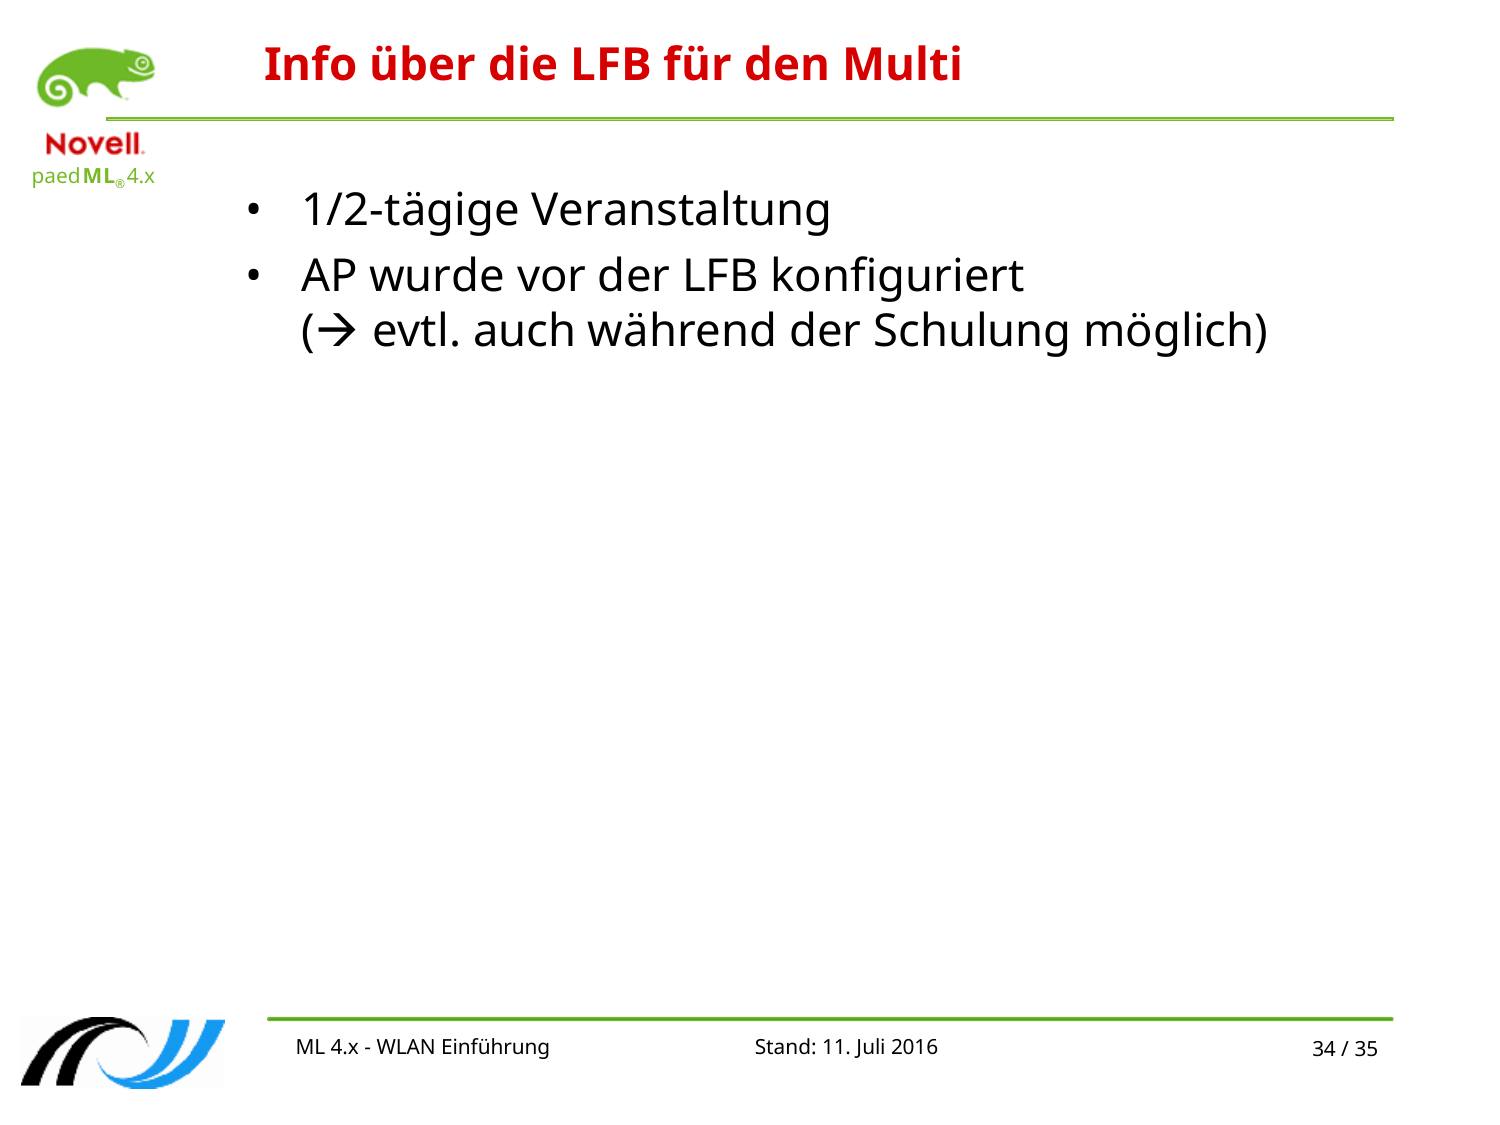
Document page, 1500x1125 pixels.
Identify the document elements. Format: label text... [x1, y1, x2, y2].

picture [24, 32, 167, 175]
list 1/2-tägige Veranstaltung AP wurde vor der LFB konfiguriert ( evtl. auch während der Schulung möglich) [230, 172, 1388, 986]
title Info über die LFB für den Multi [232, 12, 1388, 113]
picture [21, 1017, 225, 1089]
